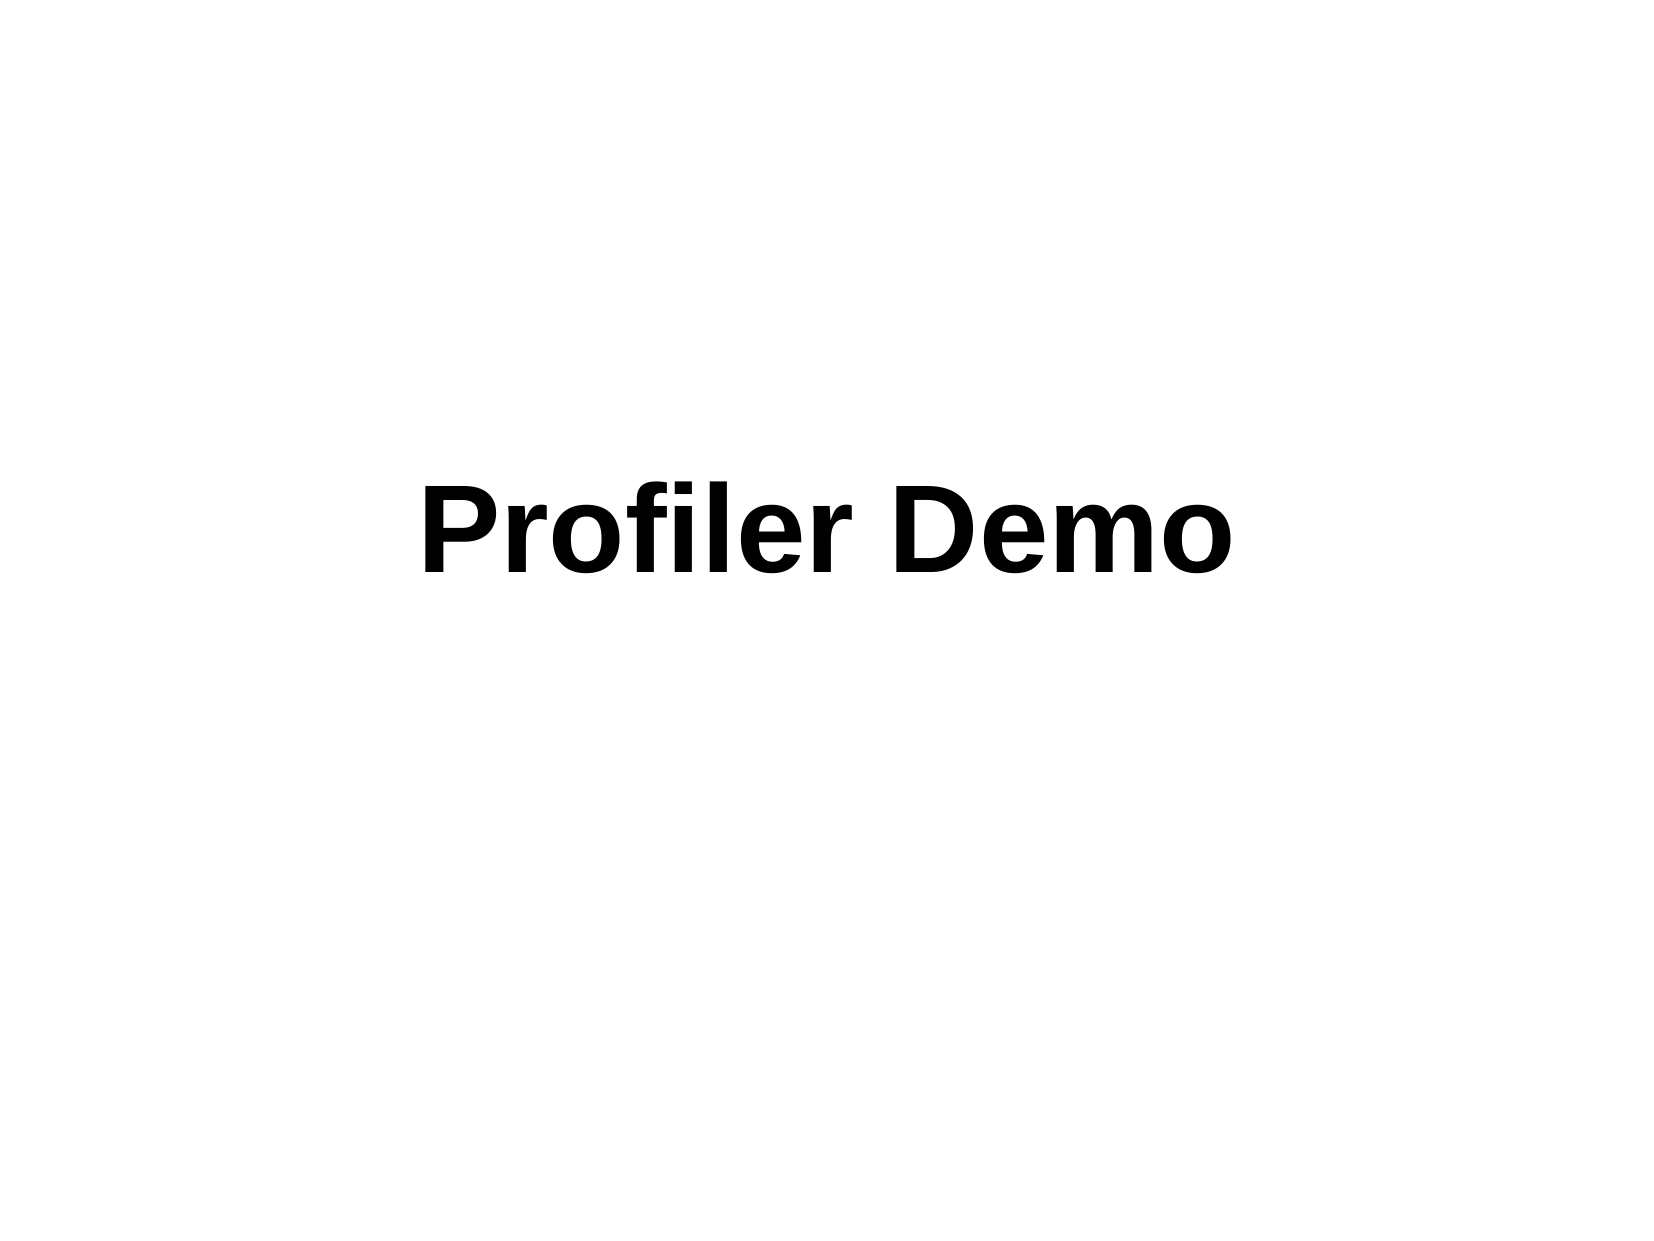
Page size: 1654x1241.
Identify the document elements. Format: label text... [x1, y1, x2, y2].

text_box Profiler Demo [358, 409, 1296, 650]
